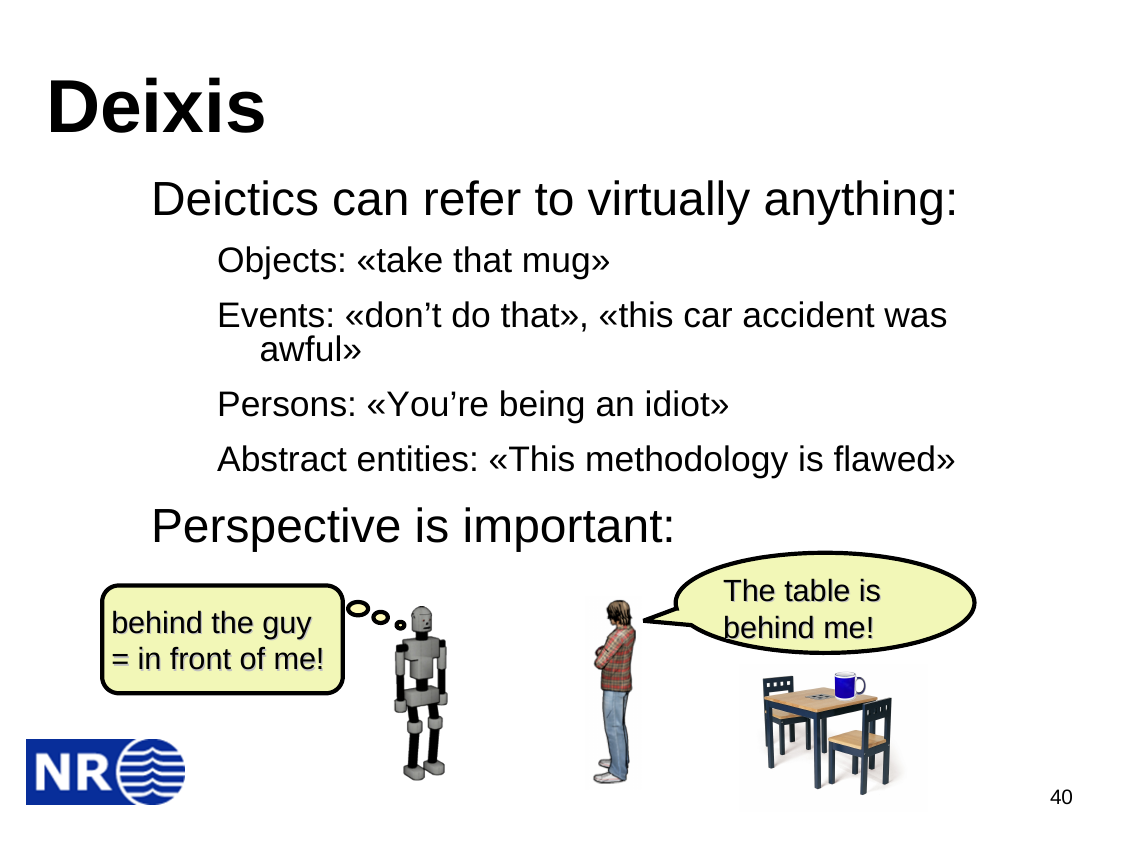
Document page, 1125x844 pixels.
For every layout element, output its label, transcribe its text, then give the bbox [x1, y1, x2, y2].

text_box [348, 602, 369, 616]
text_box [373, 611, 388, 623]
picture [739, 664, 928, 812]
text_box [396, 621, 405, 629]
picture [585, 596, 642, 790]
text_box behind the guy = in front of me! [102, 585, 343, 694]
picture [309, 581, 533, 805]
title Deixis [30, 32, 1095, 157]
text_box Deictics can refer to virtually anything: Objects: «take that mug» Events: «don’t do that», «this car accident was awful» Persons: «You’re being an idiot» Abstract entities: «This methodology is flawed» Perspective is important: [46, 171, 1036, 585]
text_box [1035, 776, 1095, 812]
text_box The table is behind me! [643, 552, 975, 653]
